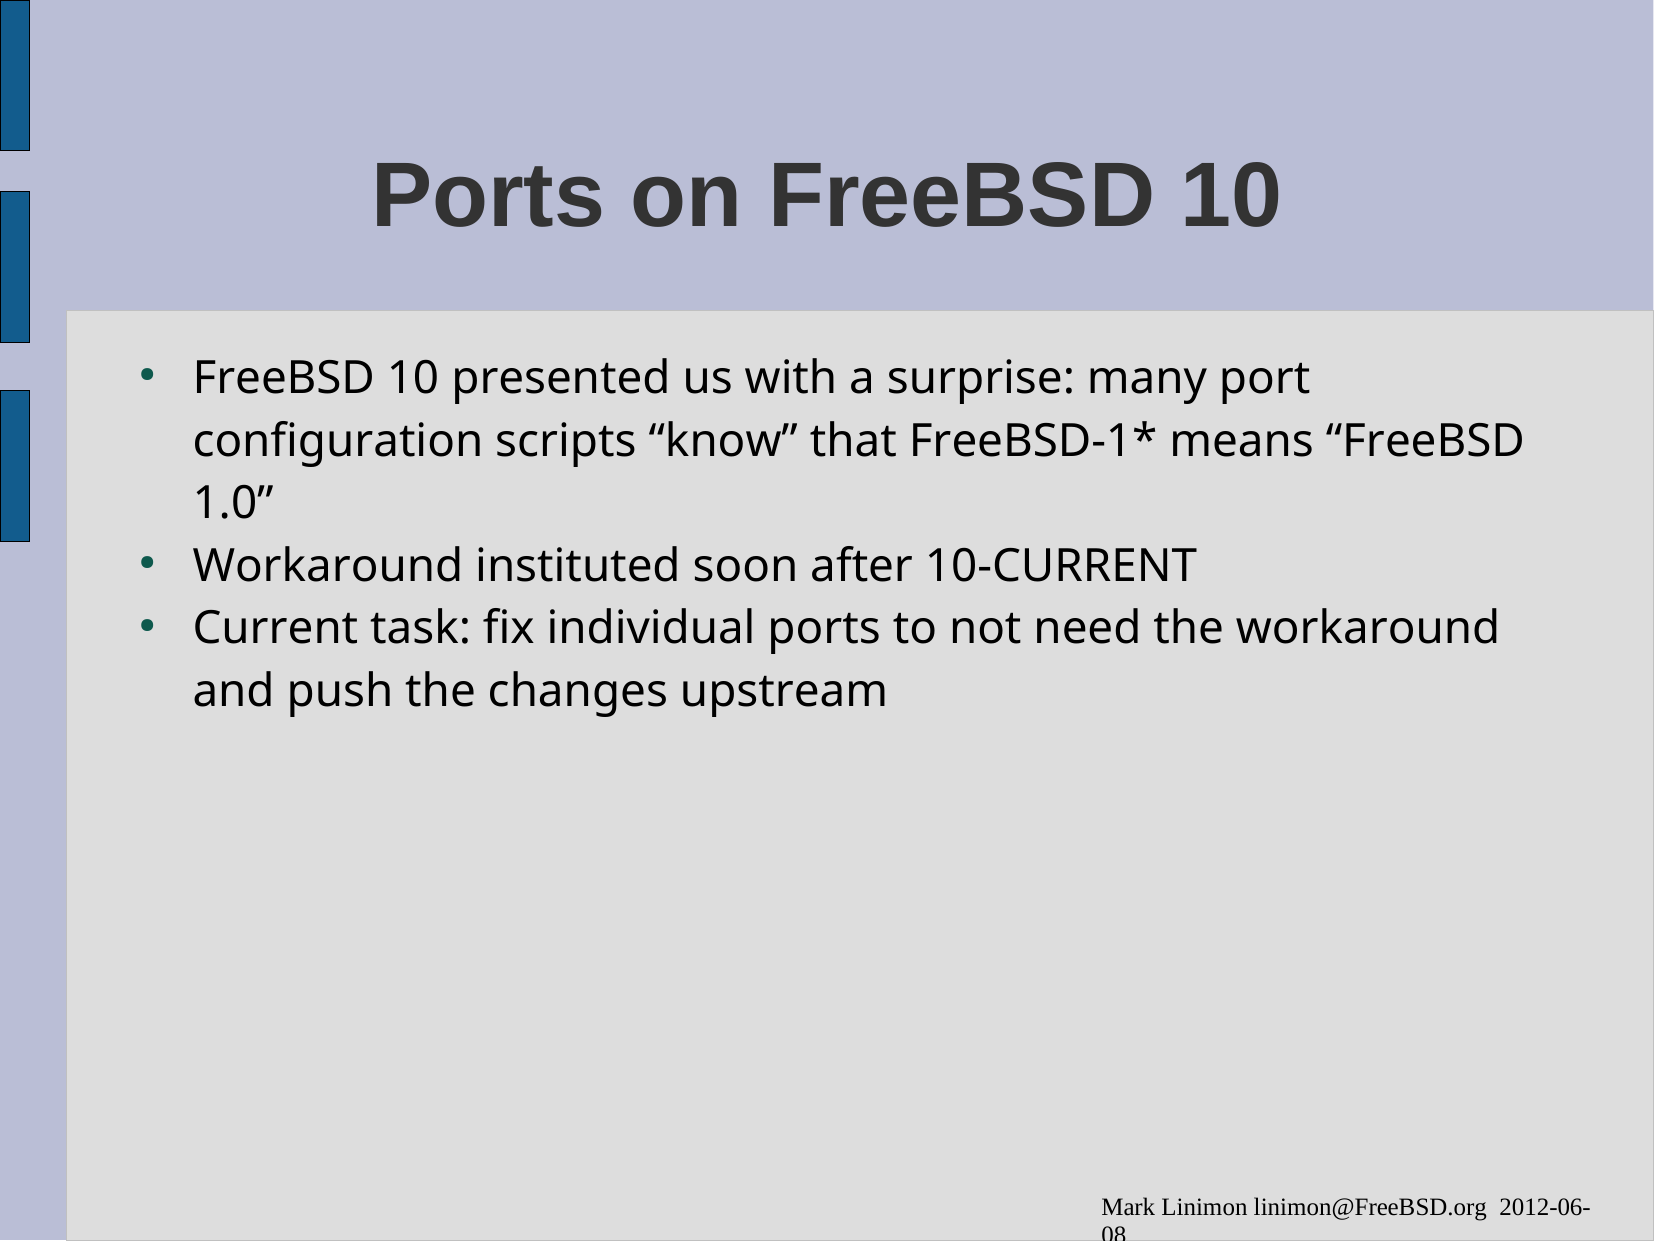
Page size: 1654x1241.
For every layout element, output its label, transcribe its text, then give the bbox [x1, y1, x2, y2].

title Ports on FreeBSD 10 [121, 91, 1534, 299]
text_box Mark Linimon linimon@FreeBSD.org 2012-06-08 [1101, 1193, 1616, 1222]
list FreeBSD 10 presented us with a surprise: many port configuration scripts “know” that FreeBSD-1* means “FreeBSD 1.0” Workaround instituted soon after 10-CURRENT Current task: fix individual ports to not need the workaround and push the changes upstream [121, 344, 1534, 1164]
